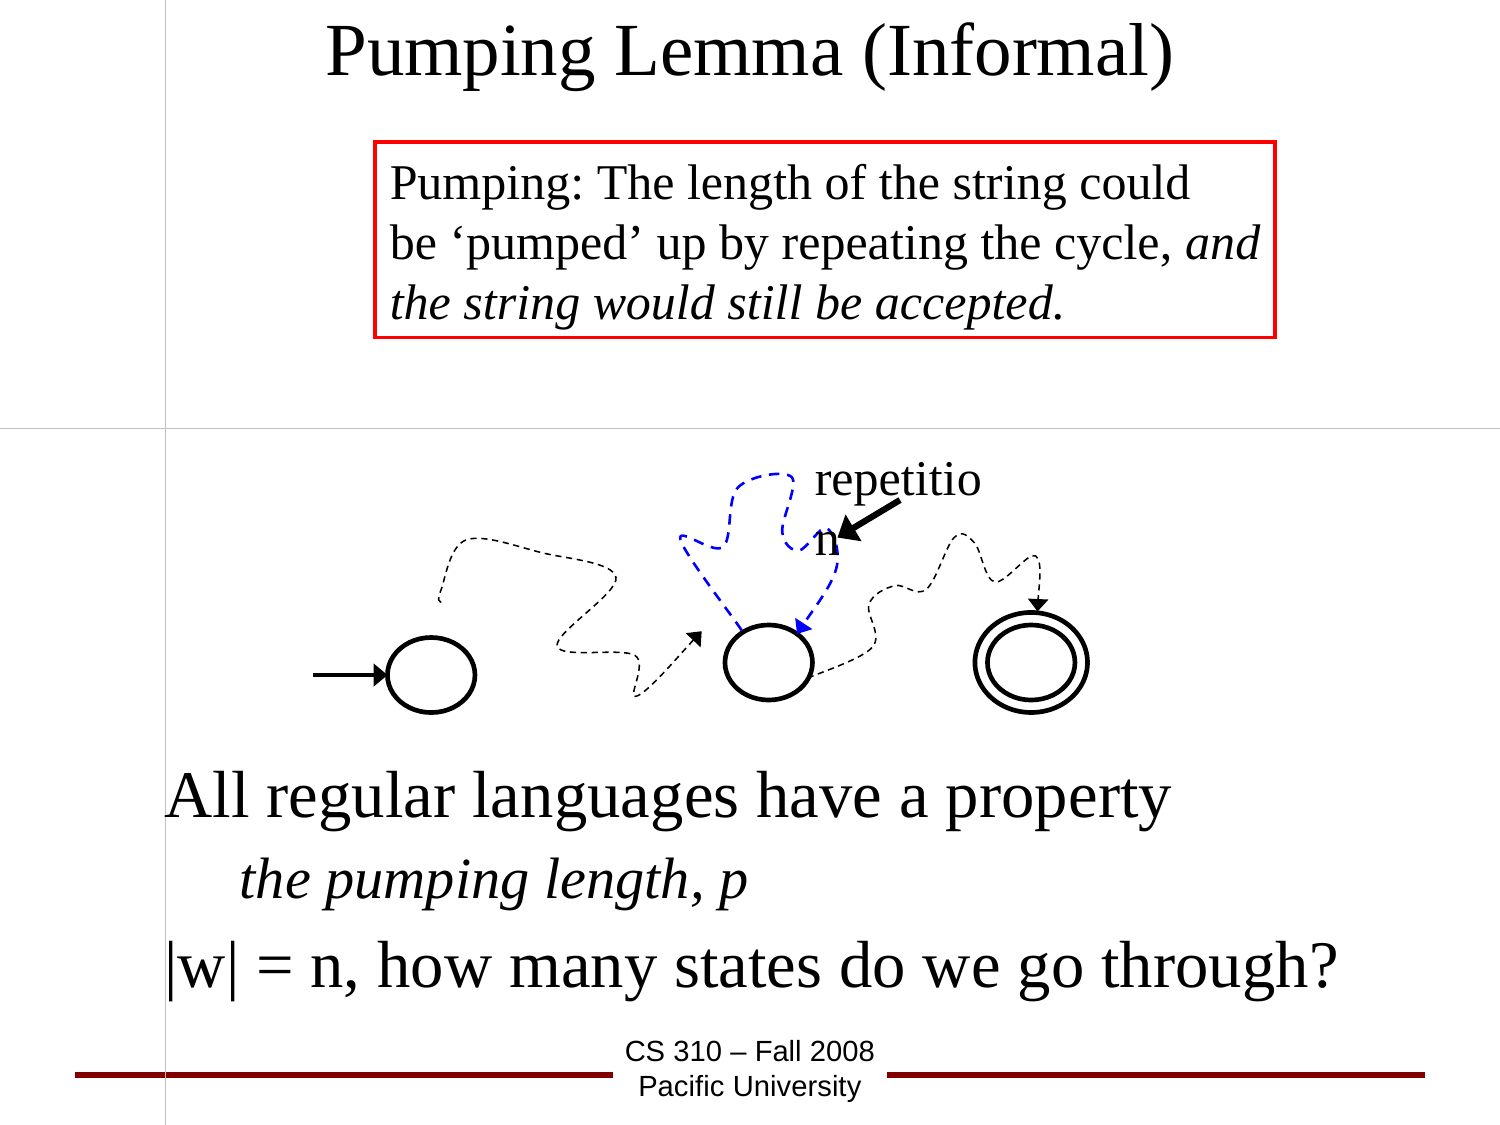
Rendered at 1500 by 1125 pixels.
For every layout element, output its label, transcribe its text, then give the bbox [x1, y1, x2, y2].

text_box Pumping: The length of the string could be ‘pumped’ up by repeating the cycle, and the string would still be accepted. [374, 142, 1276, 338]
text_box repetition [800, 437, 1022, 573]
title Pumping Lemma (Informal) [112, 0, 1388, 100]
list All regular languages have a property the pumping length, p |w| = n, how many states do we go through? [150, 750, 1500, 1010]
